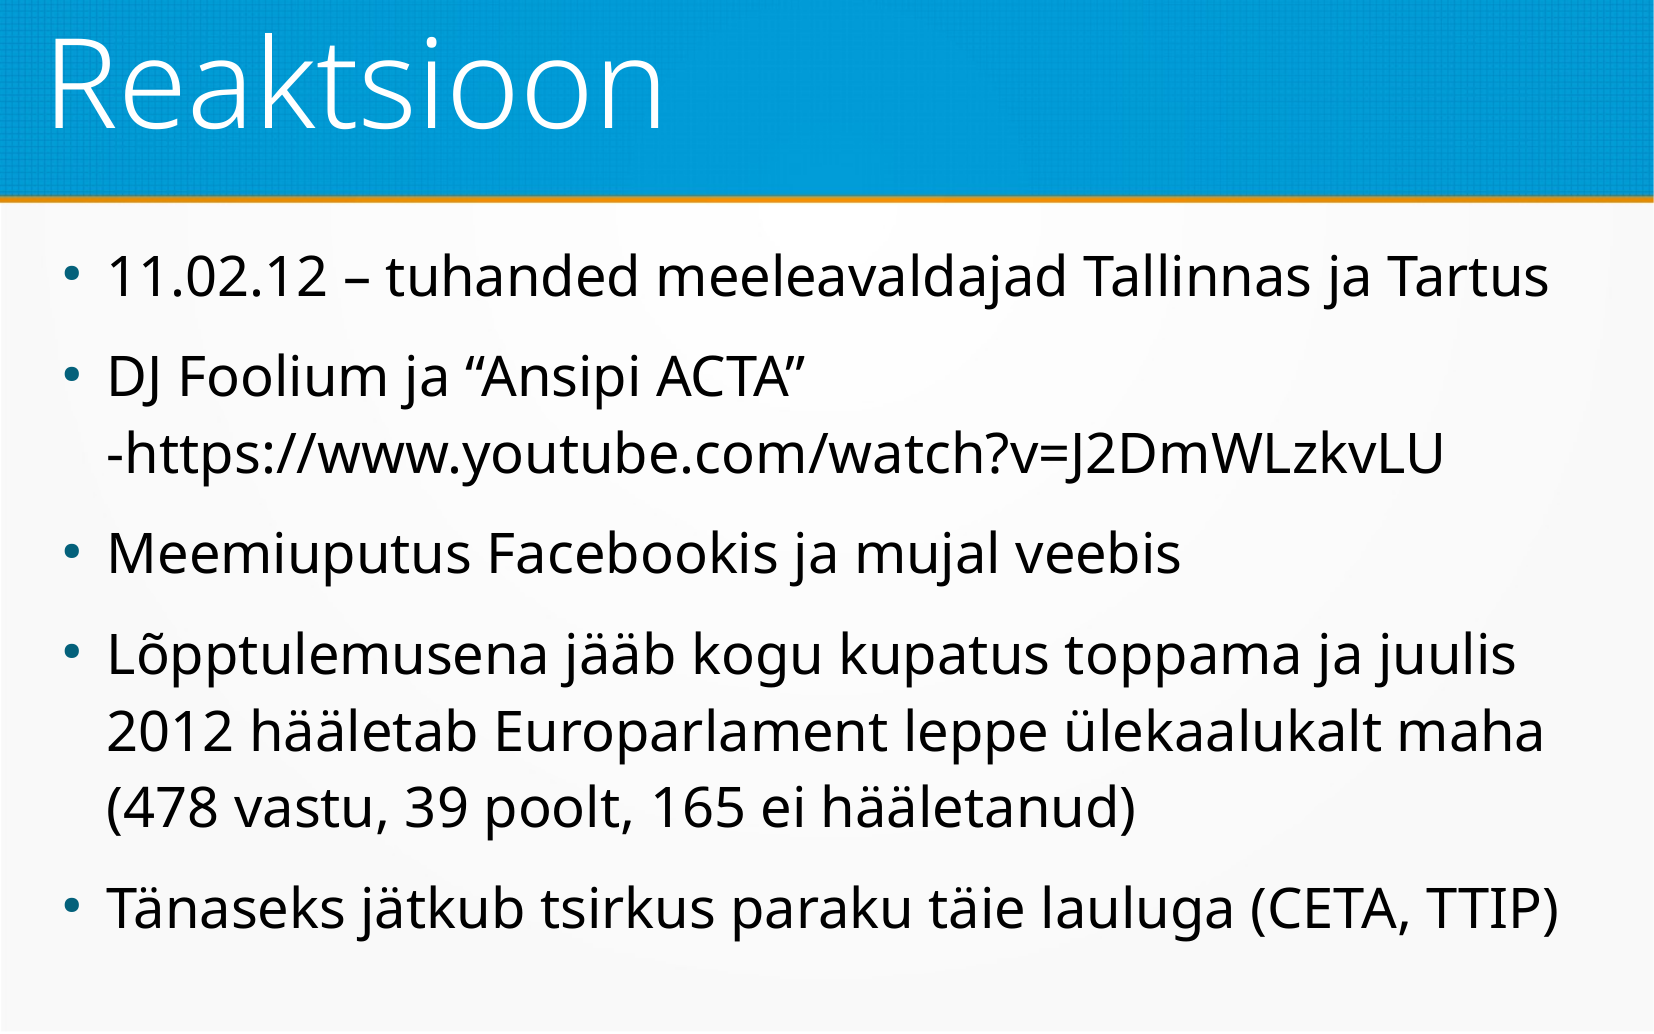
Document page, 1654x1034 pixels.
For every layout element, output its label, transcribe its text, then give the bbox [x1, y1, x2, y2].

picture [0, 195, 1654, 1034]
title Reaktsioon [43, 0, 1619, 166]
list 11.02.12 – tuhanded meeleavaldajad Tallinnas ja Tartus DJ Foolium ja “Ansipi ACTA” -https://www.youtube.com/watch?v=J2DmWLzkvLU Meemiuputus Facebookis ja mujal veebis Lõpptulemusena jääb kogu kupatus toppama ja juulis 2012 hääletab Europarlament leppe ülekaalukalt maha (478 vastu, 39 poolt, 165 ei hääletanud) Tänaseks jätkub tsirkus paraku täie lauluga (CETA, TTIP) [47, 236, 1607, 1002]
